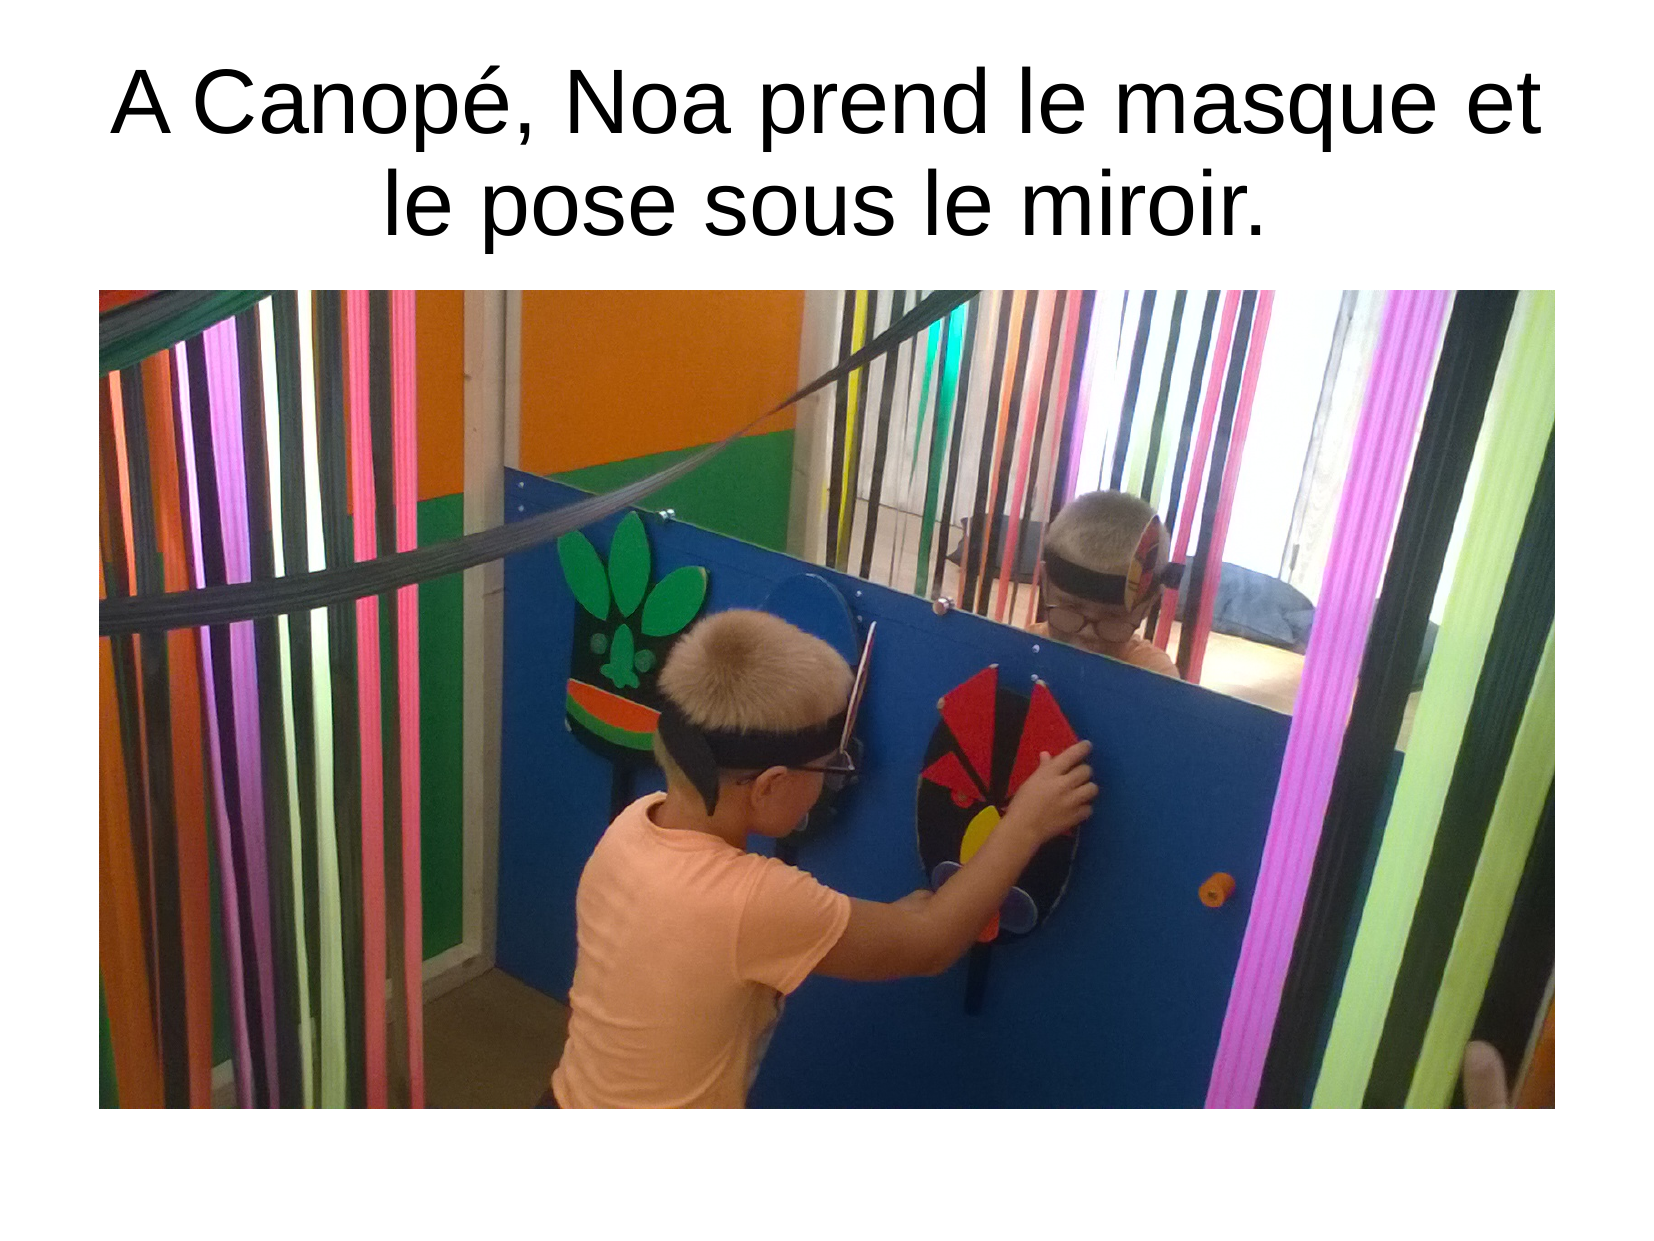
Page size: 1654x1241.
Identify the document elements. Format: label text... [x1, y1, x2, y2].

picture [99, 290, 1555, 1109]
title A Canopé, Noa prend le masque et le pose sous le miroir. [82, 49, 1571, 257]
